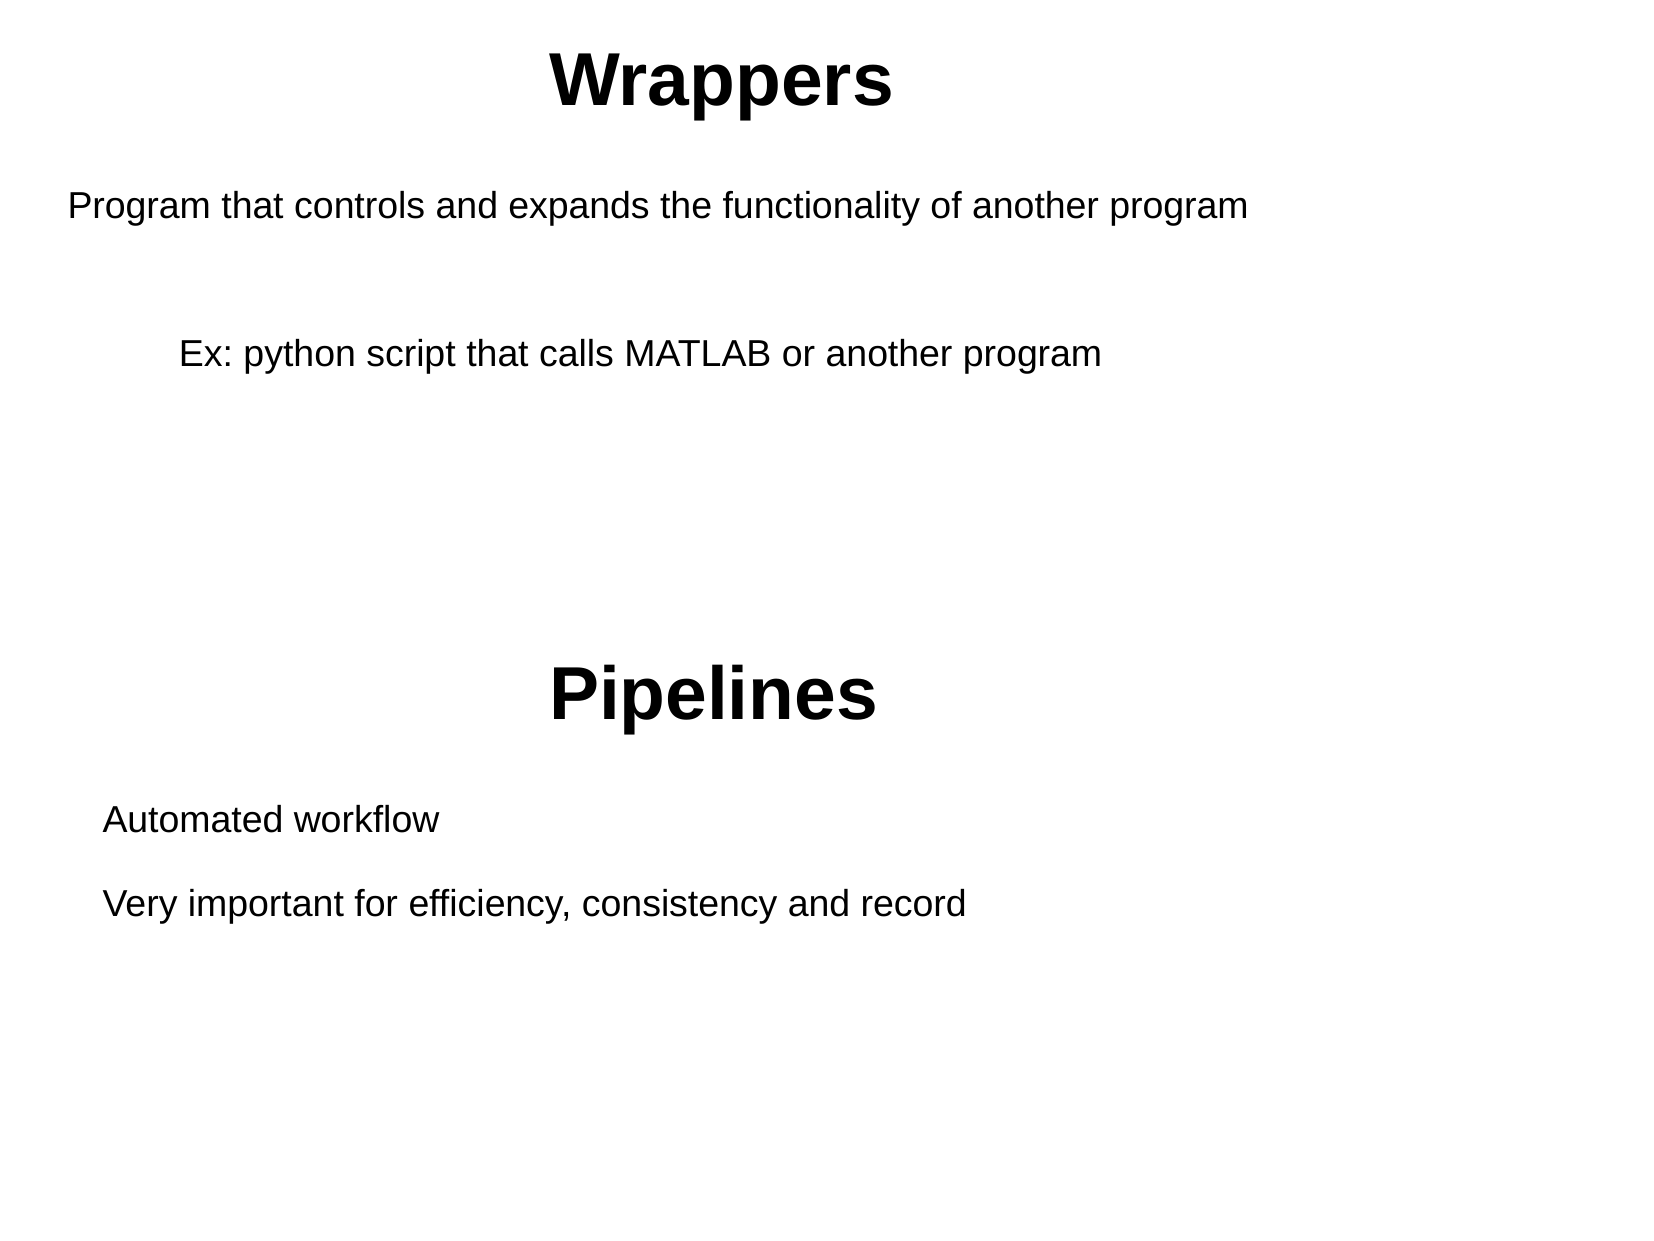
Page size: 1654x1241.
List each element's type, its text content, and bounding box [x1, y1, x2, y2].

text_box Program that controls and expands the functionality of another program [52, 177, 1265, 235]
text_box Wrappers [534, 29, 945, 148]
text_box Automated workflow Very important for efficiency, consistency and record [87, 791, 1300, 933]
text_box Ex: python script that calls MATLAB or another program [164, 324, 1300, 382]
text_box Pipelines [534, 643, 945, 762]
